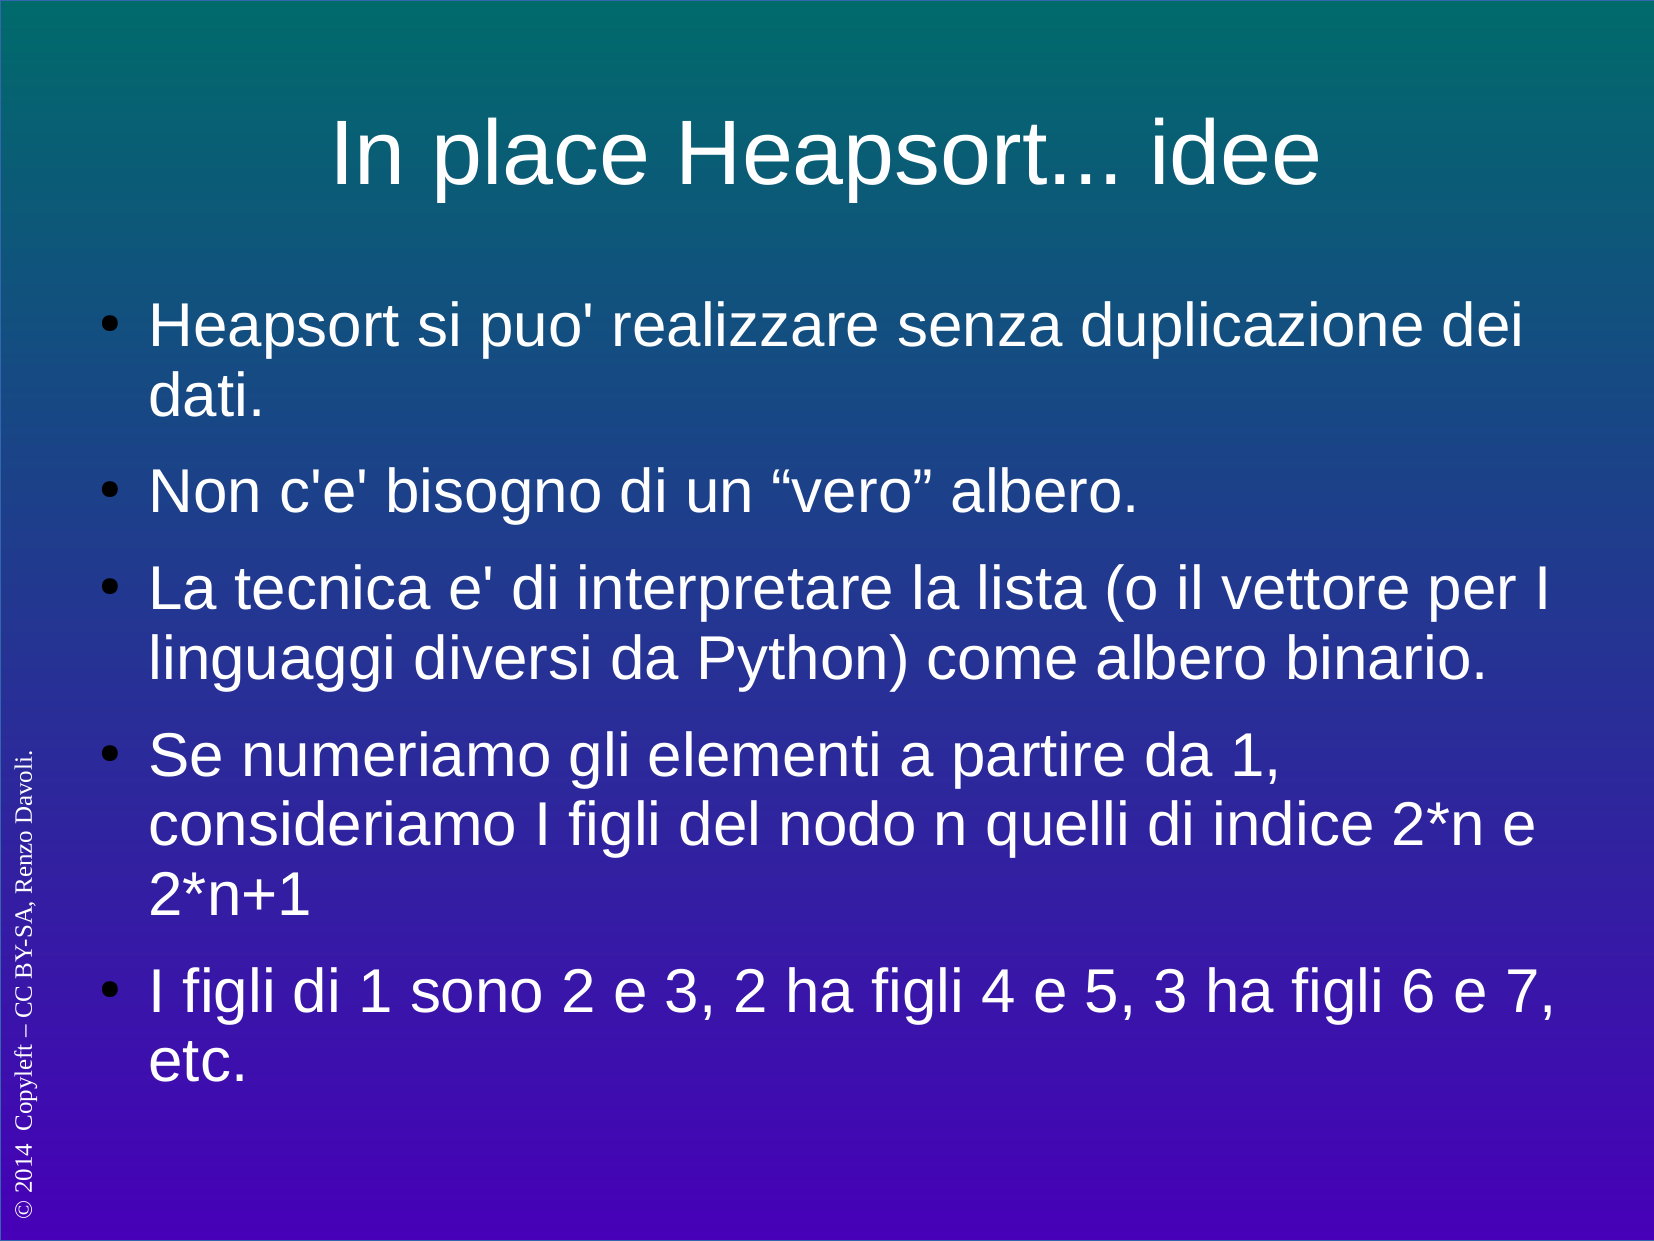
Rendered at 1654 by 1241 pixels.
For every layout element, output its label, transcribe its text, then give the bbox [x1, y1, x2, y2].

list Heapsort si puo' realizzare senza duplicazione dei dati. Non c'e' bisogno di un “vero” albero. La tecnica e' di interpretare la lista (o il vettore per I linguaggi diversi da Python) come albero binario. Se numeriamo gli elementi a partire da 1, consideriamo I figli del nodo n quelli di indice 2*n e 2*n+1 I figli di 1 sono 2 e 3, 2 ha figli 4 e 5, 3 ha figli 6 e 7, etc. [82, 290, 1571, 1111]
title In place Heapsort... idee [82, 49, 1571, 257]
